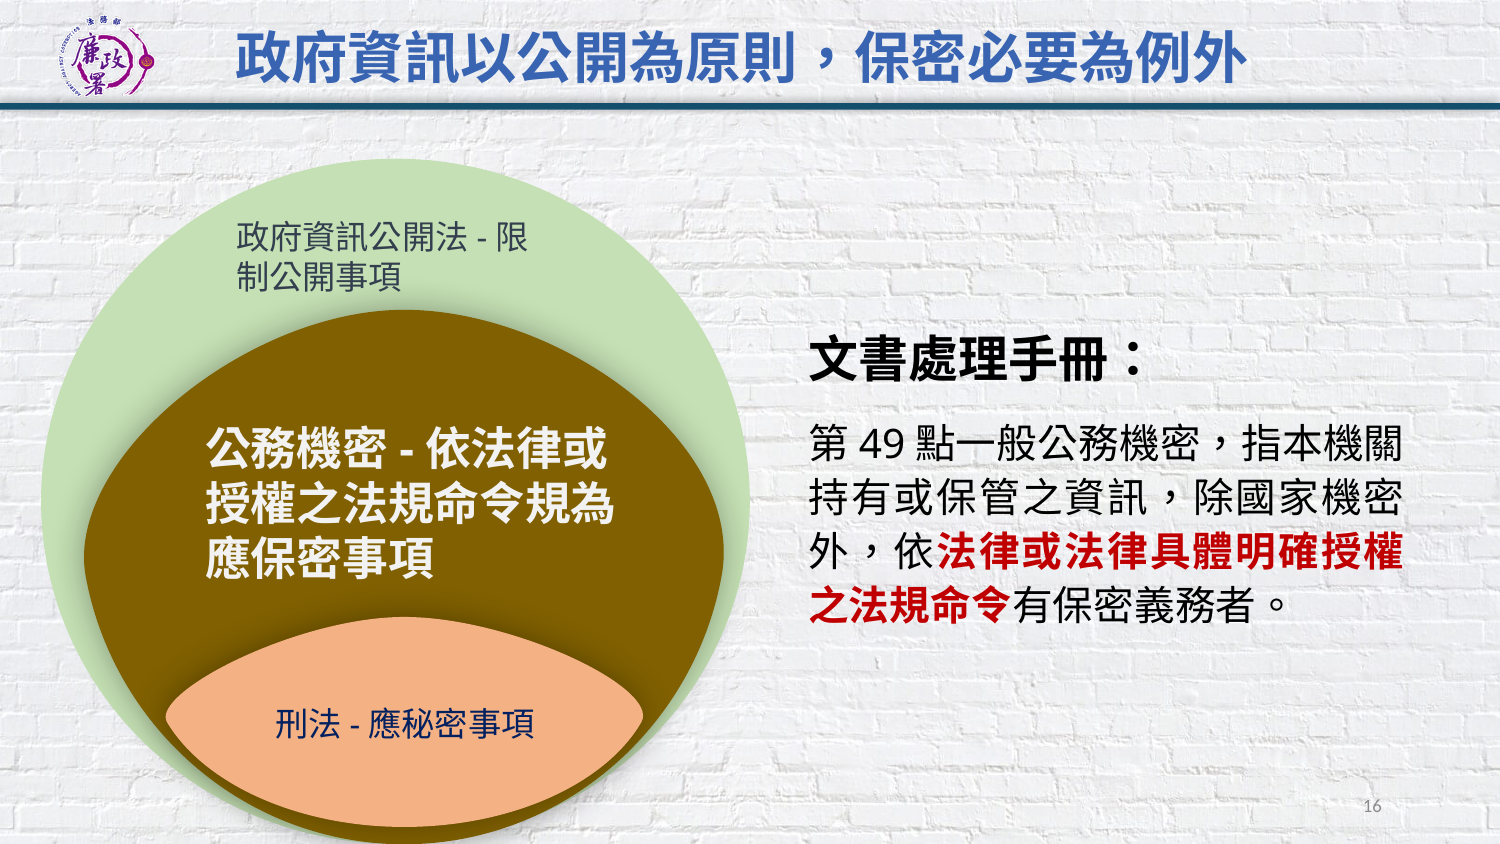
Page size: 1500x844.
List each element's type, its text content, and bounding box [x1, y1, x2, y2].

text_box 政府資訊公開法-限制公開事項 [221, 208, 576, 304]
text_box 刑法-應秘密事項 [260, 696, 661, 811]
text_box 政府資訊以公開為原則，保密必要為例外 [161, 22, 1333, 91]
picture [0, 110, 1500, 844]
text_box [0, 103, 1500, 110]
picture [0, 0, 1500, 109]
text_box 公務機密-依法律或授權之法規命令規為應保密事項 [190, 412, 648, 592]
text_box 文書處理手冊： 第49點一般公務機密，指本機關持有或保管之資訊，除國家機密外，依法律或法律具體明確授權之法規命令有保密義務者。 [793, 325, 1420, 637]
slide_number <編號> [1059, 782, 1397, 827]
text_box [41, 158, 750, 844]
